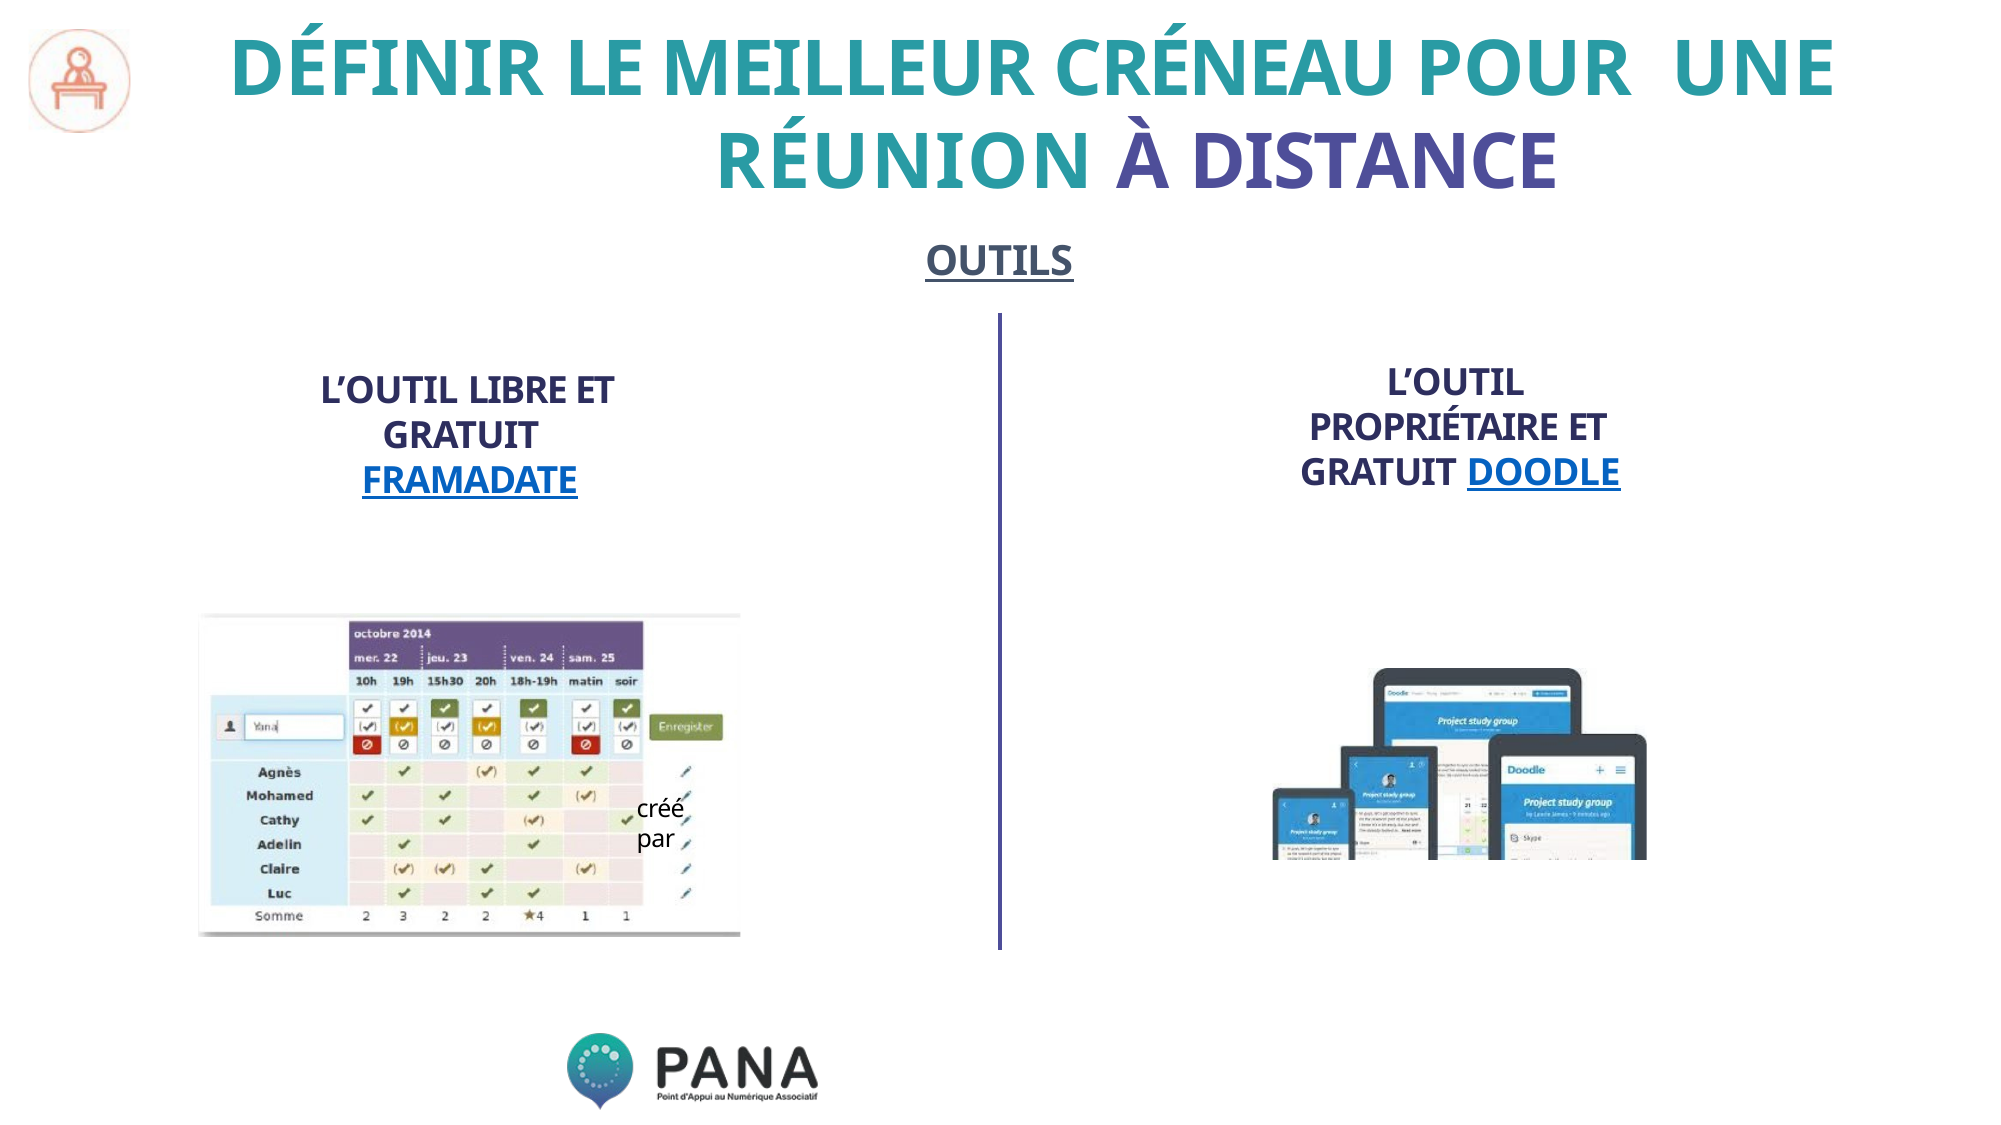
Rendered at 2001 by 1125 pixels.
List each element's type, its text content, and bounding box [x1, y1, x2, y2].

text_box créé par [634, 788, 709, 853]
title DÉFINIR LE MEILLEUR CRÉNEAU POUR UNE RÉUNION À DISTANCE [205, 15, 1859, 203]
text_box OUTILS [923, 231, 1077, 285]
text_box [198, 613, 740, 936]
text_box L’OUTIL PROPRIÉTAIRE ET GRATUIT DOODLE [1293, 355, 1627, 495]
text_box [29, 30, 130, 133]
text_box L’OUTIL LIBRE ET GRATUIT FRAMADATE [312, 363, 627, 502]
text_box [1273, 668, 1647, 859]
